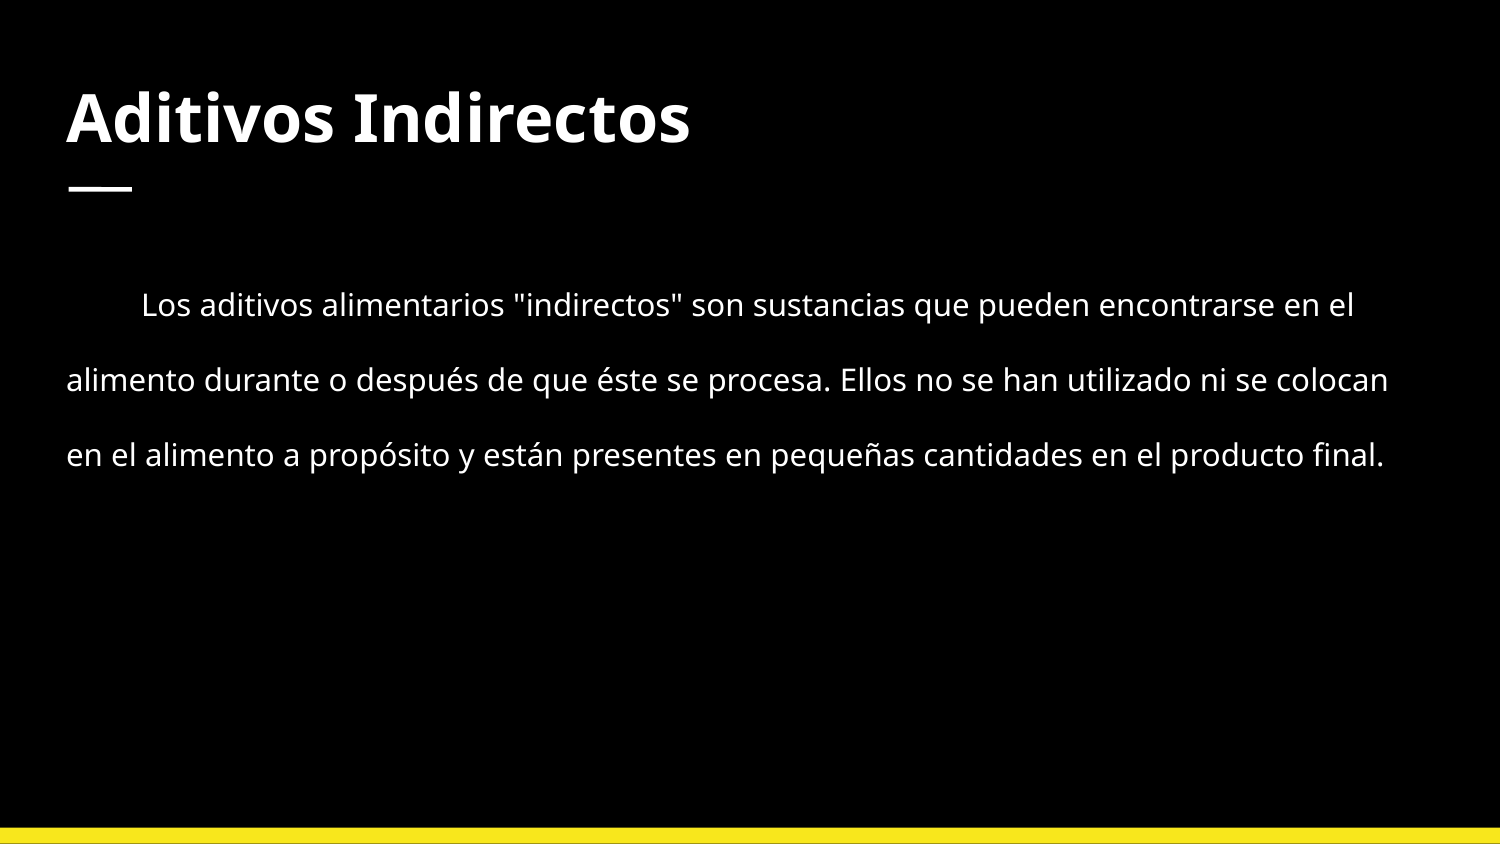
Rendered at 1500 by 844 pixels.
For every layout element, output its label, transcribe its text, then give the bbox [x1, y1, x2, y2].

title Aditivos Indirectos [51, 61, 1449, 167]
list Los aditivos alimentarios "indirectos" son sustancias que pueden encontrarse en el alimento durante o después de que éste se procesa. Ellos no se han utilizado ni se colocan en el alimento a propósito y están presentes en pequeñas cantidades en el producto final. [51, 232, 1449, 750]
